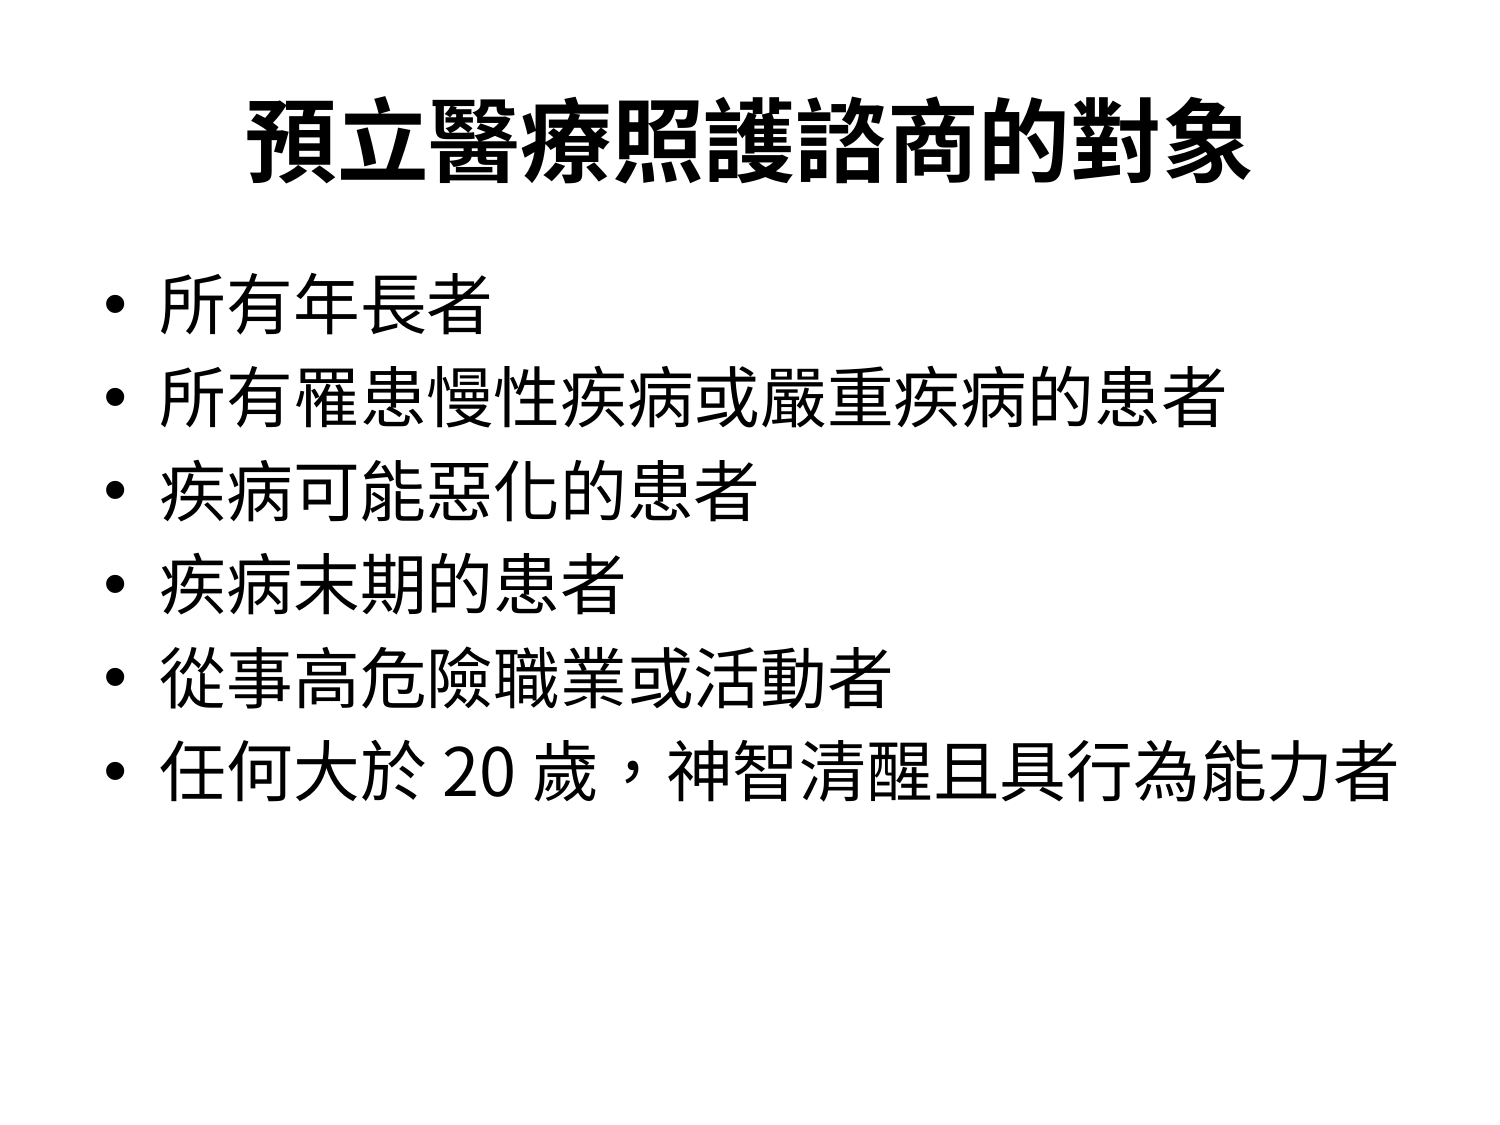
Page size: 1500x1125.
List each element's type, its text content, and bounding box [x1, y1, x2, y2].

list 所有年長者 所有罹患慢性疾病或嚴重疾病的患者 疾病可能惡化的患者 疾病末期的患者 從事高危險職業或活動者 任何大於20歲，神智清醒且具行為能力者 [88, 255, 1483, 998]
title 預立醫療照護諮商的對象 [75, 45, 1425, 233]
